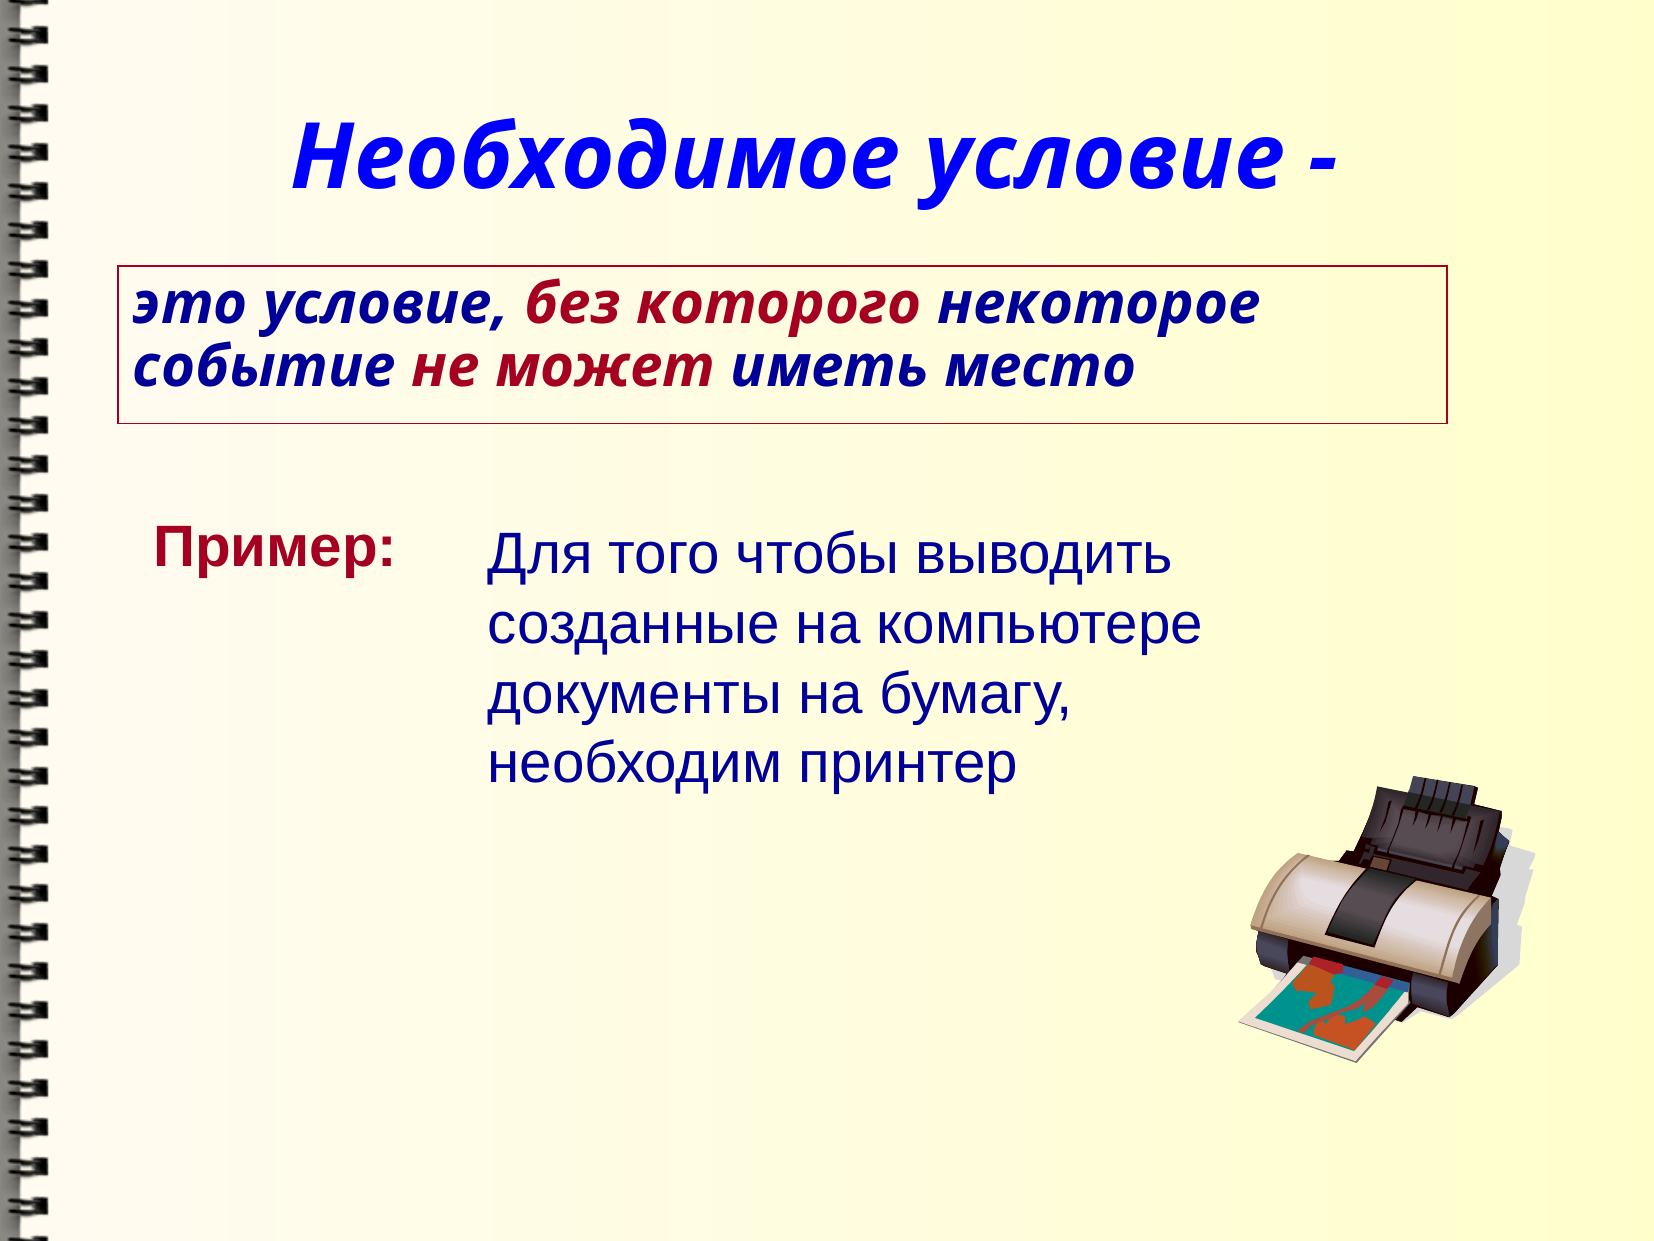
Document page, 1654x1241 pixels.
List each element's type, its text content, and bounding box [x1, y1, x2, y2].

list это условие, без которого некоторое событие не может иметь место [118, 265, 1447, 424]
text_box Для того чтобы выводить созданные на компьютере документы на бумагу, необходим принтер [472, 507, 1341, 803]
text_box Пример: [139, 500, 425, 586]
title Необходимое условие - [82, 56, 1571, 250]
picture [1238, 776, 1536, 1063]
picture [0, 0, 1654, 1241]
